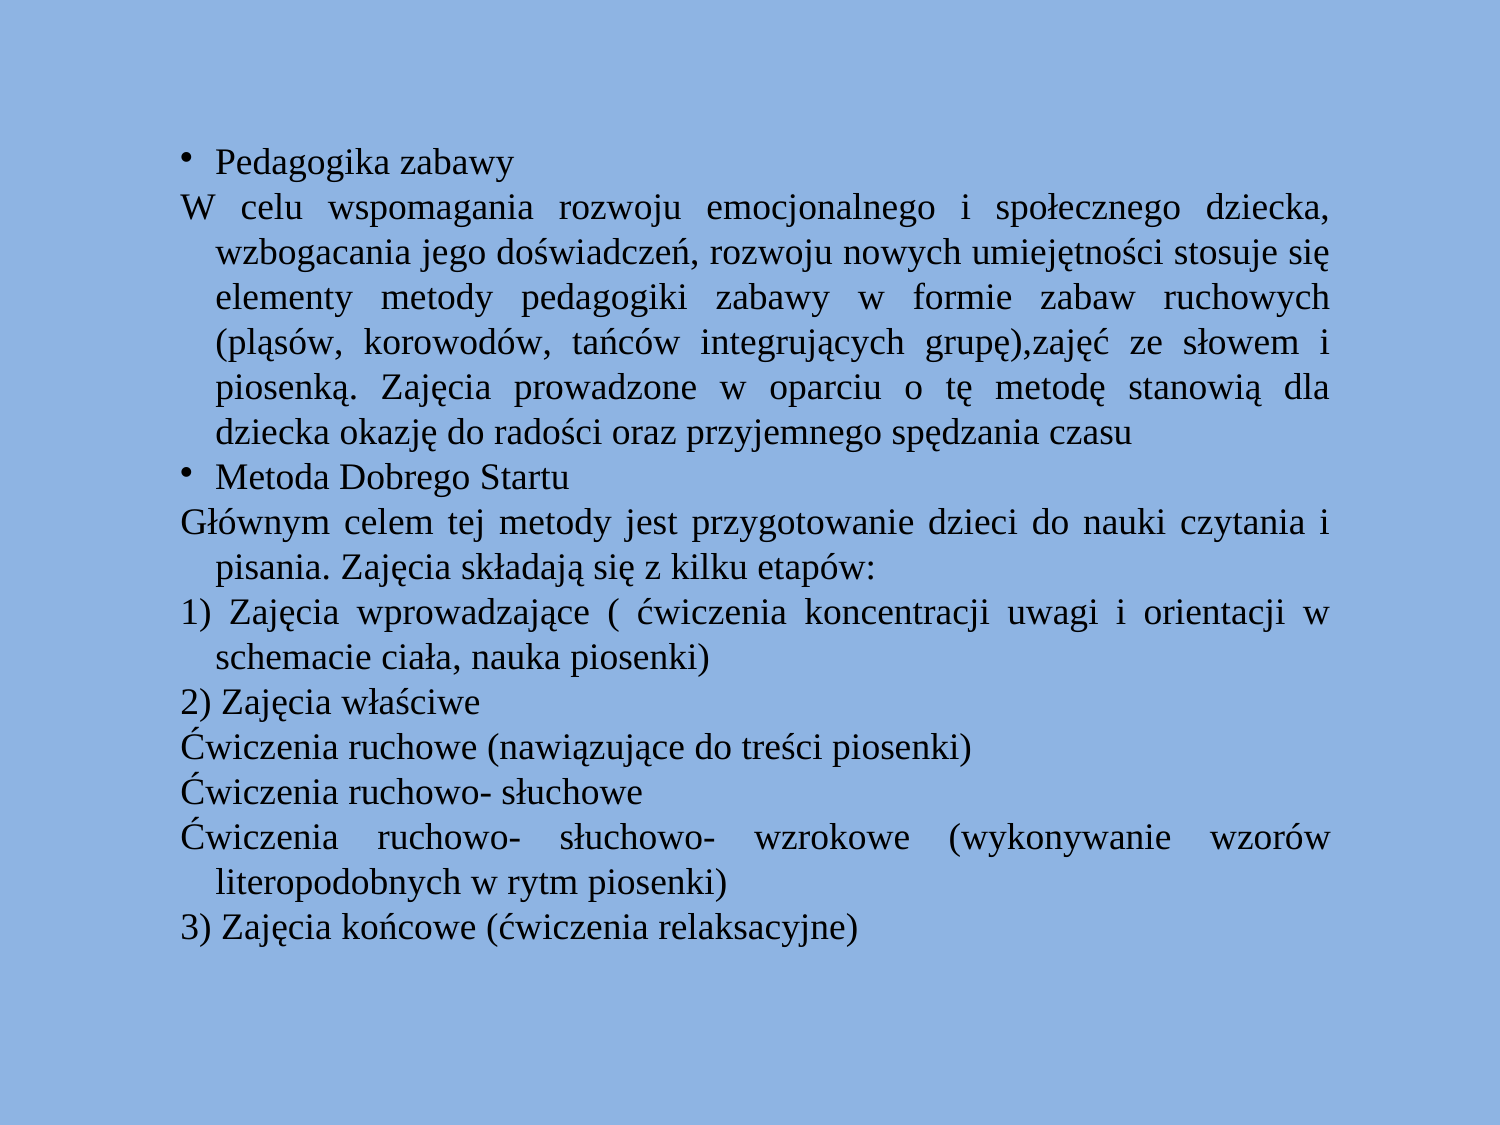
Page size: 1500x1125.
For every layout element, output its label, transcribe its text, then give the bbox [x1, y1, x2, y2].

text_box Pedagogika zabawy W celu wspomagania rozwoju emocjonalnego i społecznego dziecka, wzbogacania jego doświadczeń, rozwoju nowych umiejętności stosuje się elementy metody pedagogiki zabawy w formie zabaw ruchowych (pląsów, korowodów, tańców integrujących grupę),zajęć ze słowem i piosenką. Zajęcia prowadzone w oparciu o tę metodę stanowią dla dziecka okazję do radości oraz przyjemnego spędzania czasu Metoda Dobrego Startu Głównym celem tej metody jest przygotowanie dzieci do nauki czytania i pisania. Zajęcia składają się z kilku etapów: 1) Zajęcia wprowadzające ( ćwiczenia koncentracji uwagi i orientacji w schemacie ciała, nauka piosenki) 2) Zajęcia właściwe Ćwiczenia ruchowe (nawiązujące do treści piosenki) Ćwiczenia ruchowo- słuchowe Ćwiczenia ruchowo- słuchowo- wzrokowe (wykonywanie wzorów literopodobnych w rytm piosenki) 3) Zajęcia końcowe (ćwiczenia relaksacyjne) [165, 129, 1347, 955]
